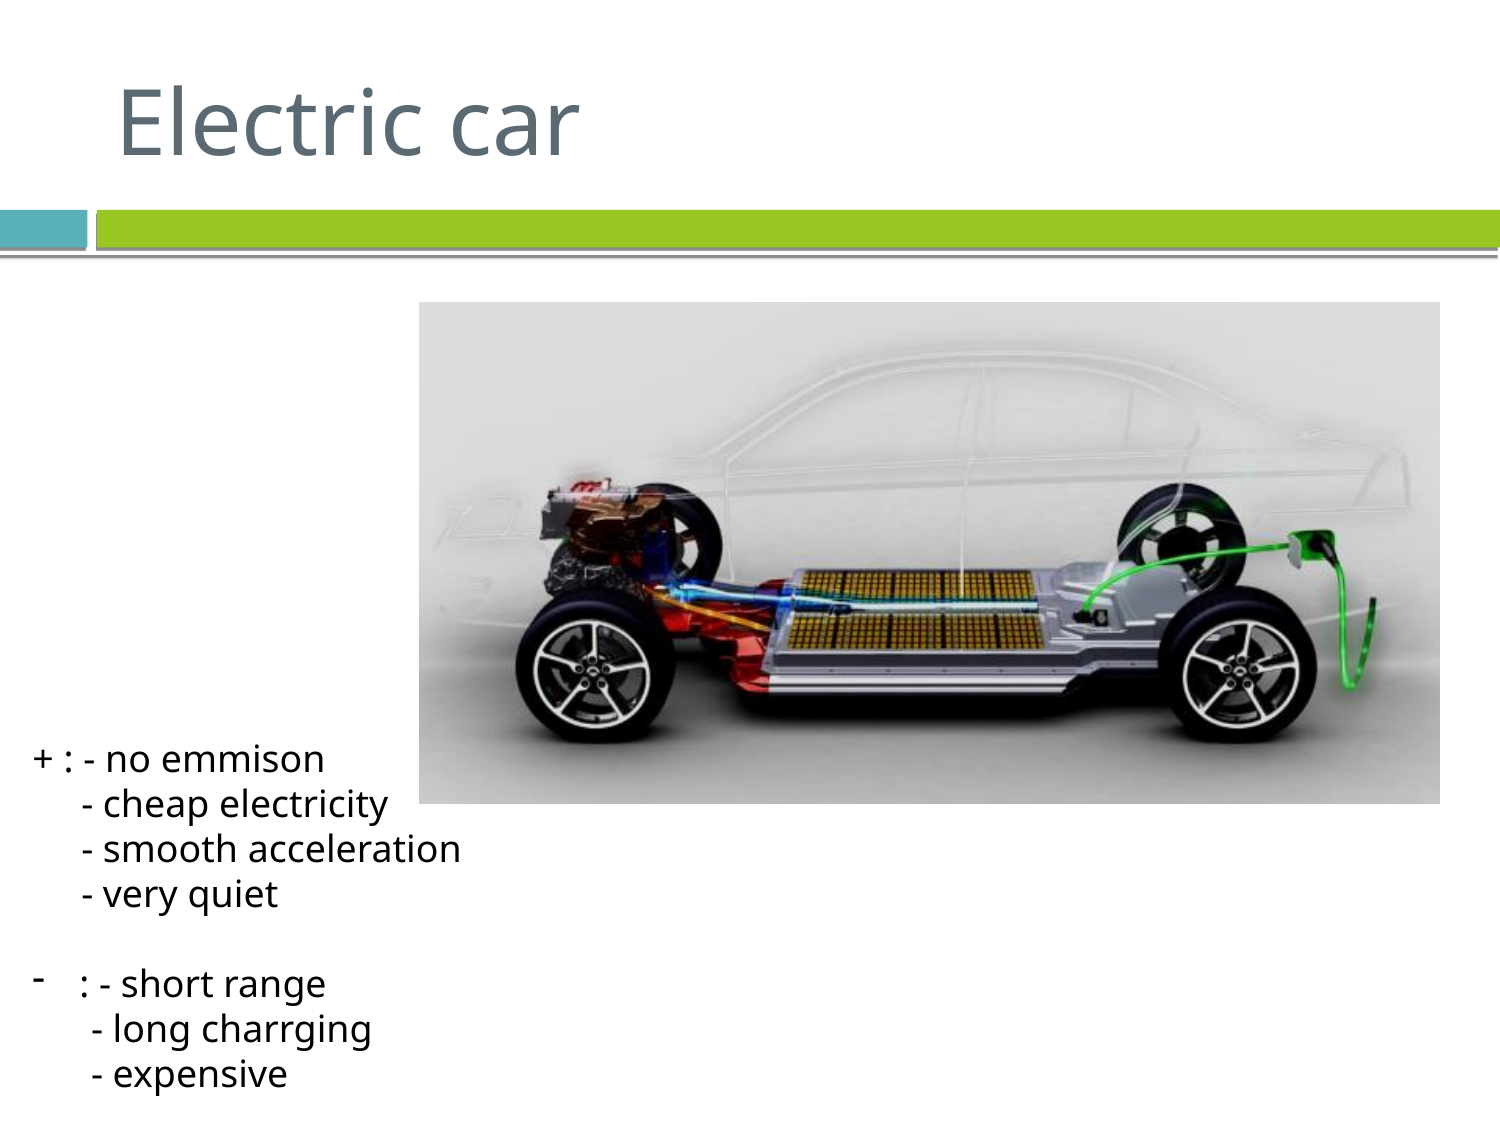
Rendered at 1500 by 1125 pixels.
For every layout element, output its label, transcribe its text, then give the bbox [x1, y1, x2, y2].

picture [419, 302, 1440, 804]
text_box + : - no emmison - cheap electricity - smooth acceleration - very quiet : - short range - long charrging - expensive [17, 727, 573, 1125]
title Electric car [100, 37, 1438, 200]
